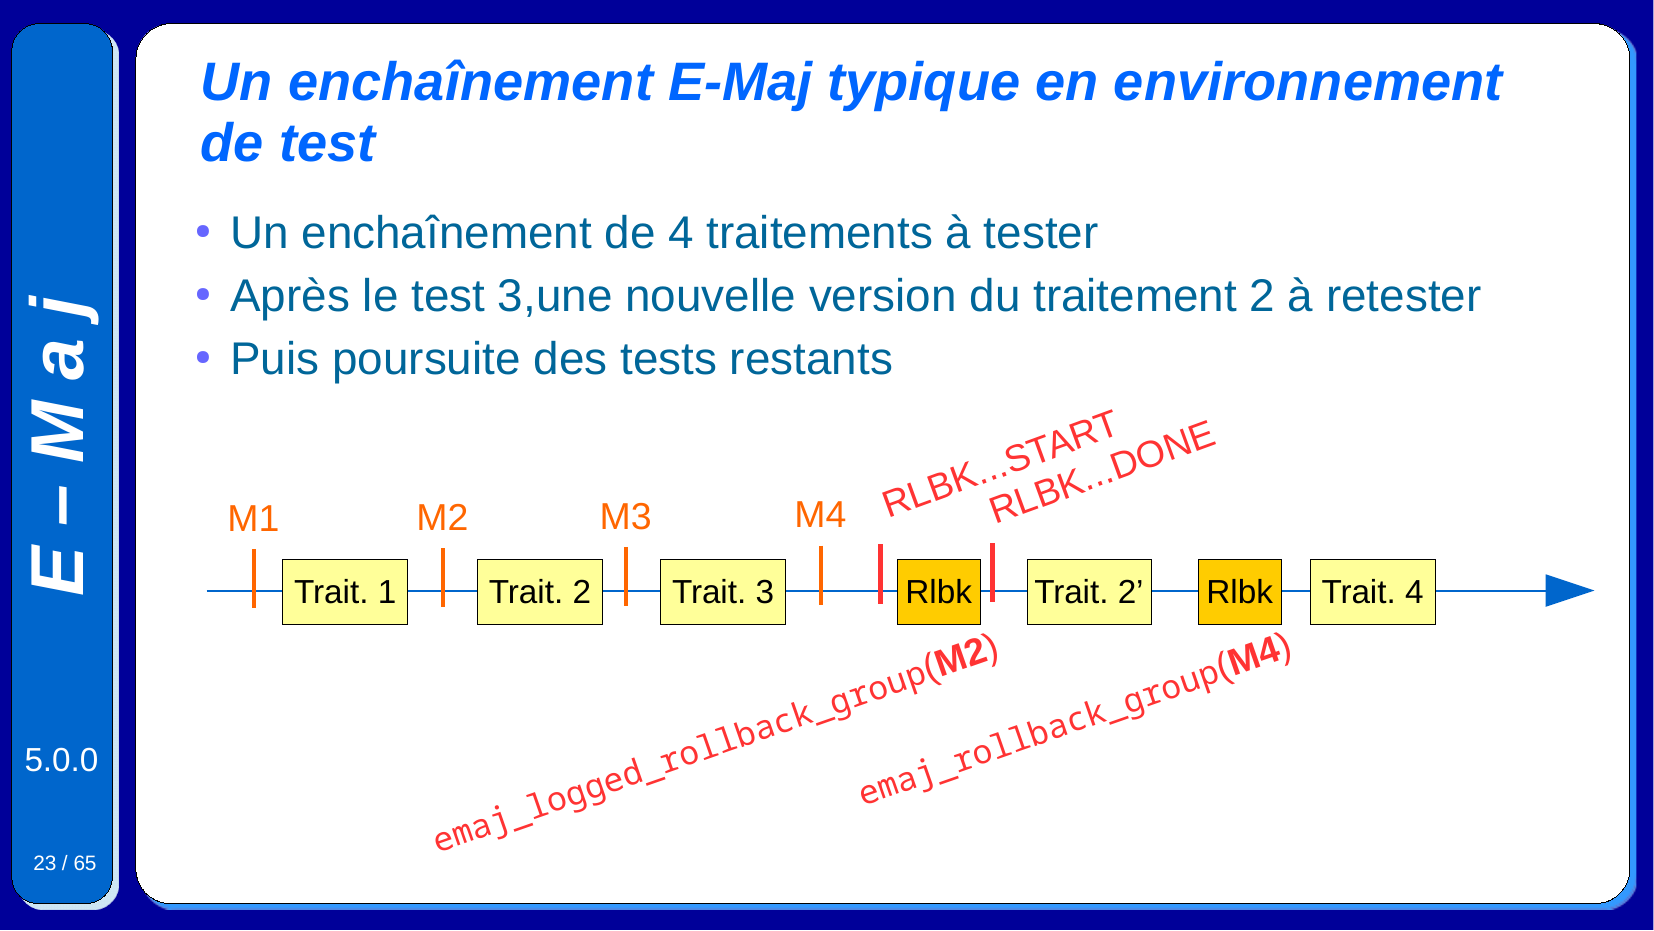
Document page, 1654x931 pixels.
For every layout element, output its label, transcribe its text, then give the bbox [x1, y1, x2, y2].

text_box Trait. 4 [1310, 559, 1436, 625]
text_box M2 [401, 488, 484, 546]
text_box M1 [212, 490, 295, 547]
text_box RLBK...START [860, 389, 1137, 539]
text_box Trait. 2’ [1027, 559, 1152, 625]
text_box Trait. 3 [660, 559, 786, 625]
text_box Trait. 2 [477, 559, 603, 625]
text_box M3 [584, 487, 667, 545]
text_box Rlbk [897, 559, 981, 625]
text_box RLBK...DONE [967, 399, 1238, 545]
text_box Trait. 1 [282, 559, 408, 625]
text_box emaj_rollback_group(M4) [834, 609, 1318, 837]
list Un enchaînement de 4 traitements à tester Après le test 3,une nouvelle version du traitement 2 à retester Puis poursuite des tests restants [177, 206, 1587, 385]
text_box M4 [779, 486, 862, 544]
title Un enchaînement E-Maj typique en environnement de test [200, 34, 1575, 191]
text_box Rlbk [1198, 559, 1282, 625]
text_box emaj_logged_rollback_group(M2) [409, 610, 1025, 884]
